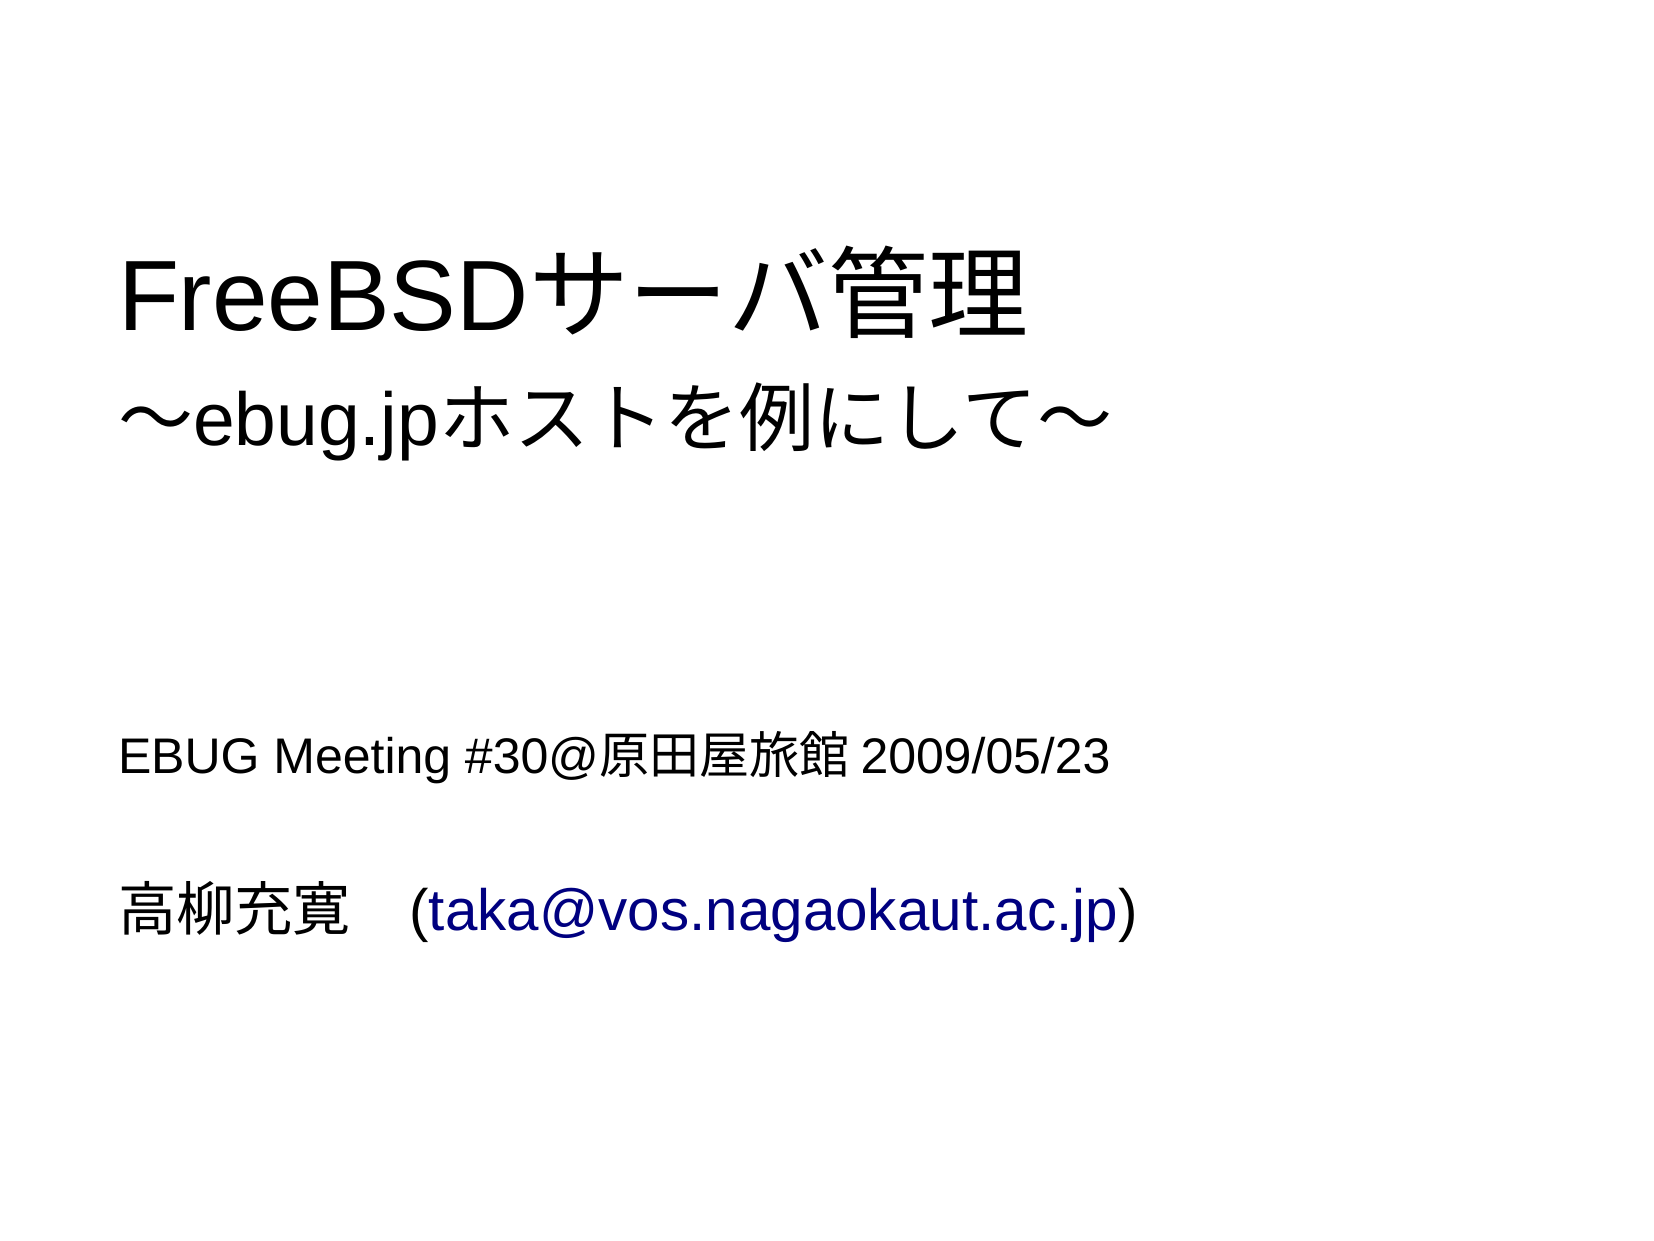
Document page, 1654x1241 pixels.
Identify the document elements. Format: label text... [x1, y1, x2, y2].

text_box EBUG Meeting #30@原田屋旅館 2009/05/23 [103, 708, 1130, 780]
text_box FreeBSDサーバ管理 ～ebug.jpホストを例にして～ [103, 206, 1211, 418]
text_box 高柳充寛 (taka@vos.nagaokaut.ac.jp) [103, 855, 1134, 935]
